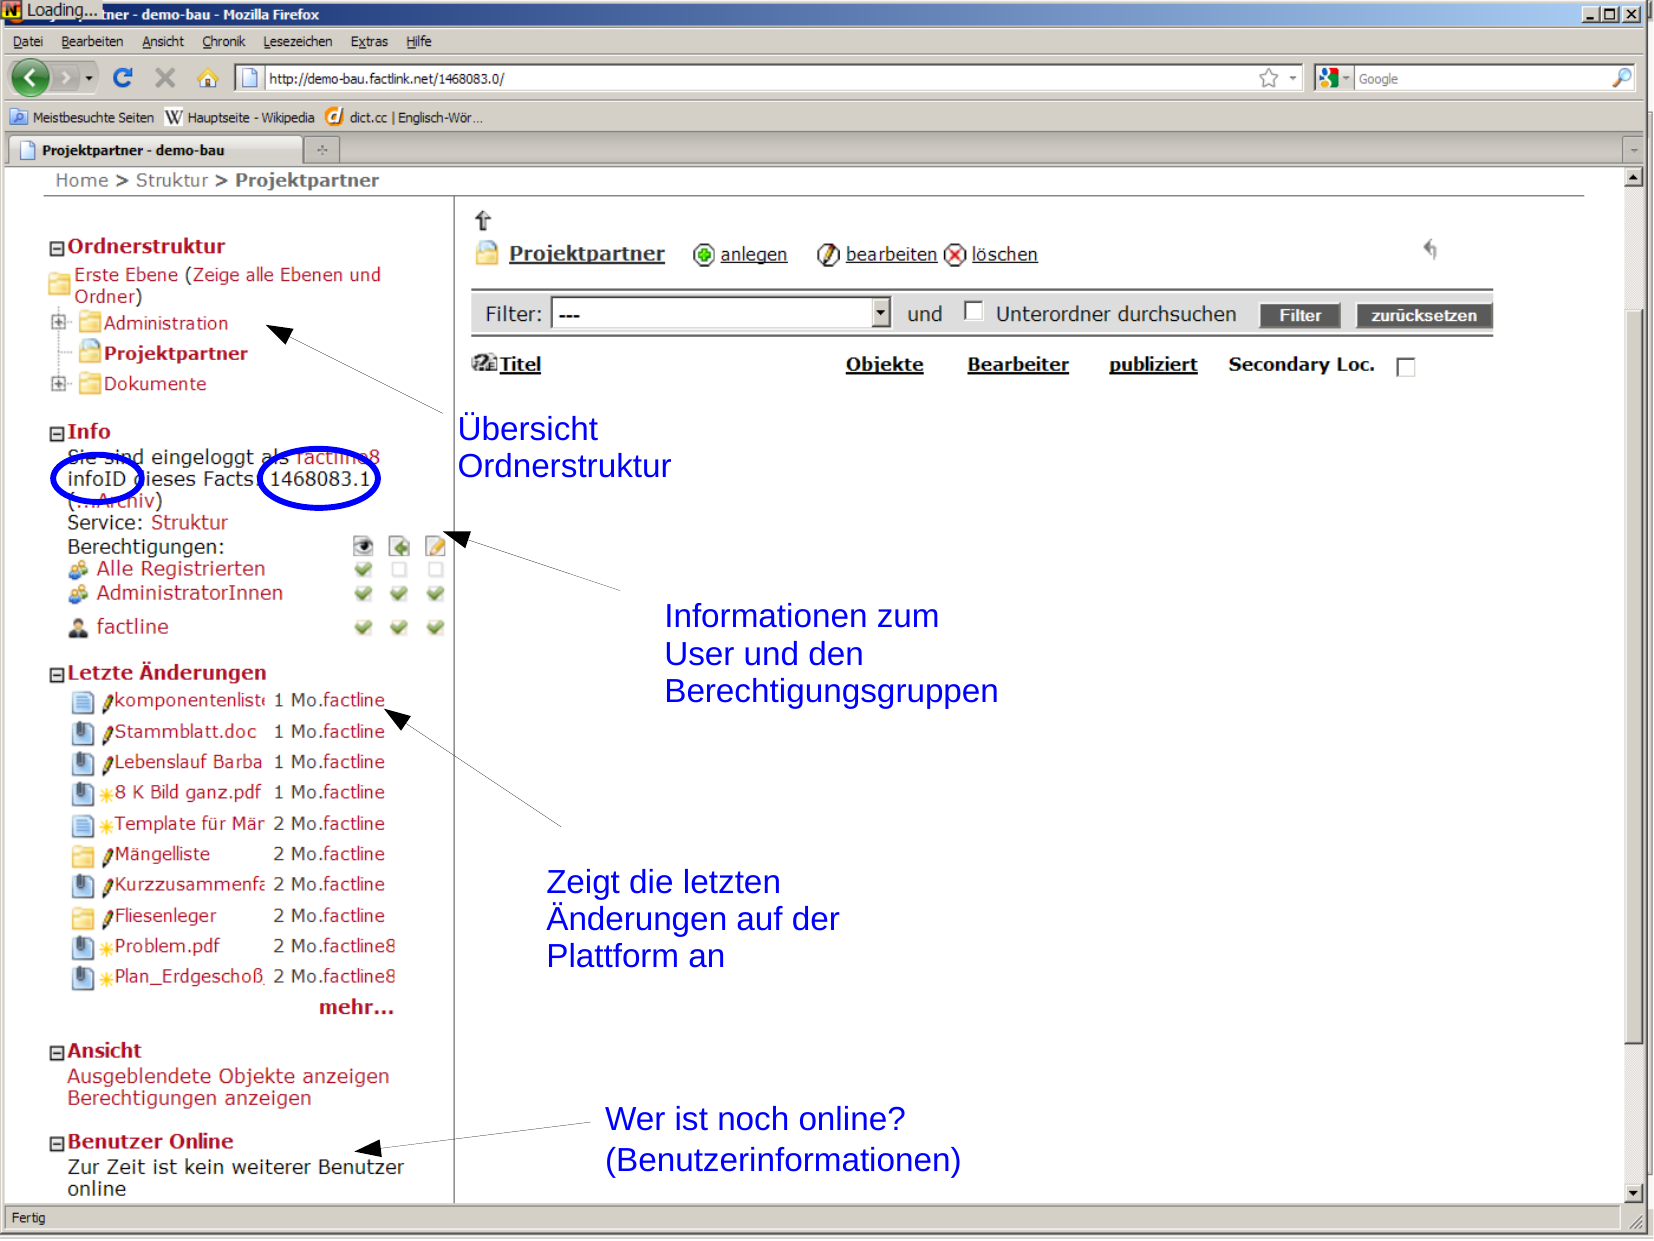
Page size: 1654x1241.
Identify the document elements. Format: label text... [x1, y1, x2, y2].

text_box Wer ist noch online? (Benutzerinformationen) [590, 1092, 1004, 1187]
text_box [259, 448, 378, 508]
text_box [53, 454, 142, 502]
text_box Zeigt die letzten Änderungen auf der Plattform an [531, 856, 857, 983]
text_box Übersicht Ordnerstruktur [442, 403, 798, 493]
text_box Informationen zum User und den Berechtigungsgruppen [649, 590, 1034, 718]
picture [0, 0, 1654, 1239]
